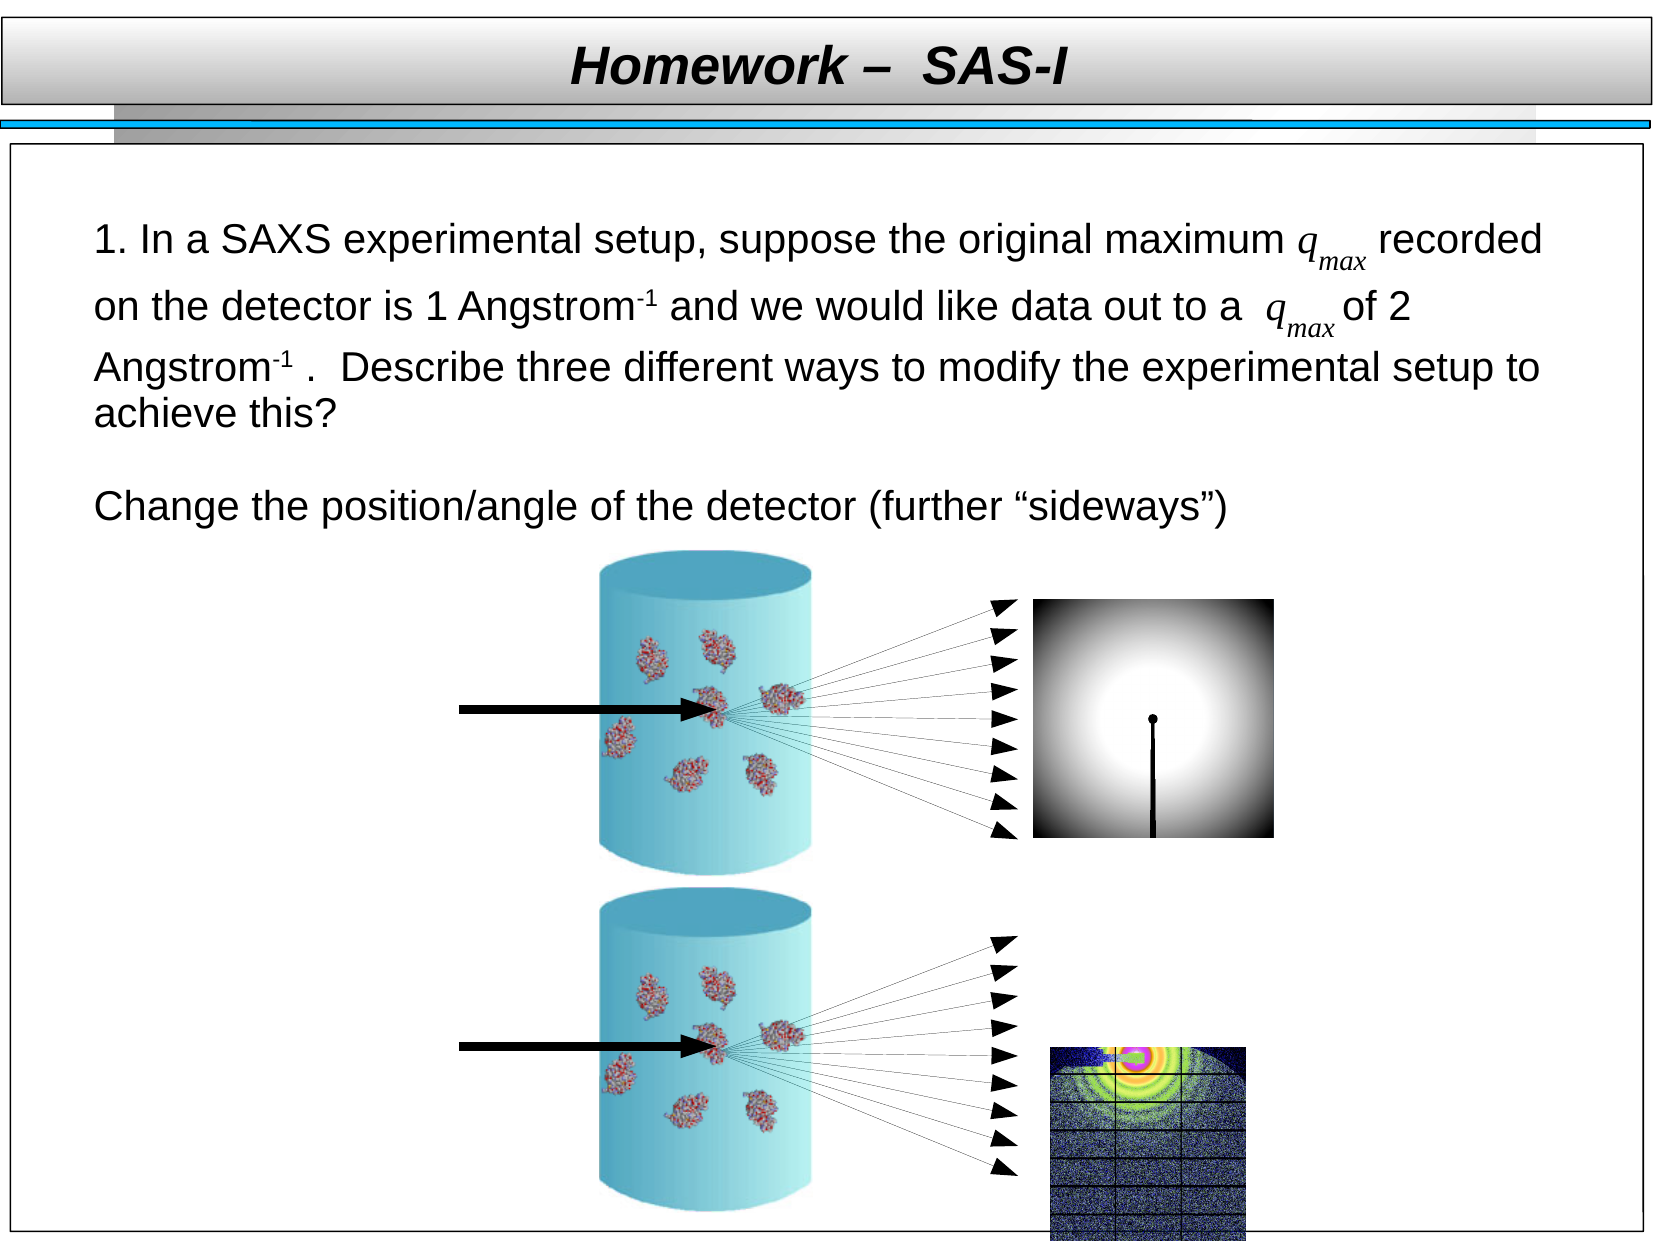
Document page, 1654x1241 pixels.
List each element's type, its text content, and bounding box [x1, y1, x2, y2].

picture [1050, 1047, 1246, 1241]
text_box Homework – SAS-I [1, 17, 1652, 105]
text_box [71, 201, 78, 1241]
picture [599, 886, 813, 1213]
text_box [0, 120, 1651, 129]
text_box 1. In a SAXS experimental setup, suppose the original maximum qmax recorded on the detector is 1 Angstrom-1 and we would like data out to a qmax of 2 Angstrom-1 . Describe three different ways to modify the experimental setup to achieve this? Change the position/angle of the detector (further “sideways”) [78, 201, 1576, 1241]
picture [599, 549, 813, 877]
picture [1033, 599, 1274, 838]
